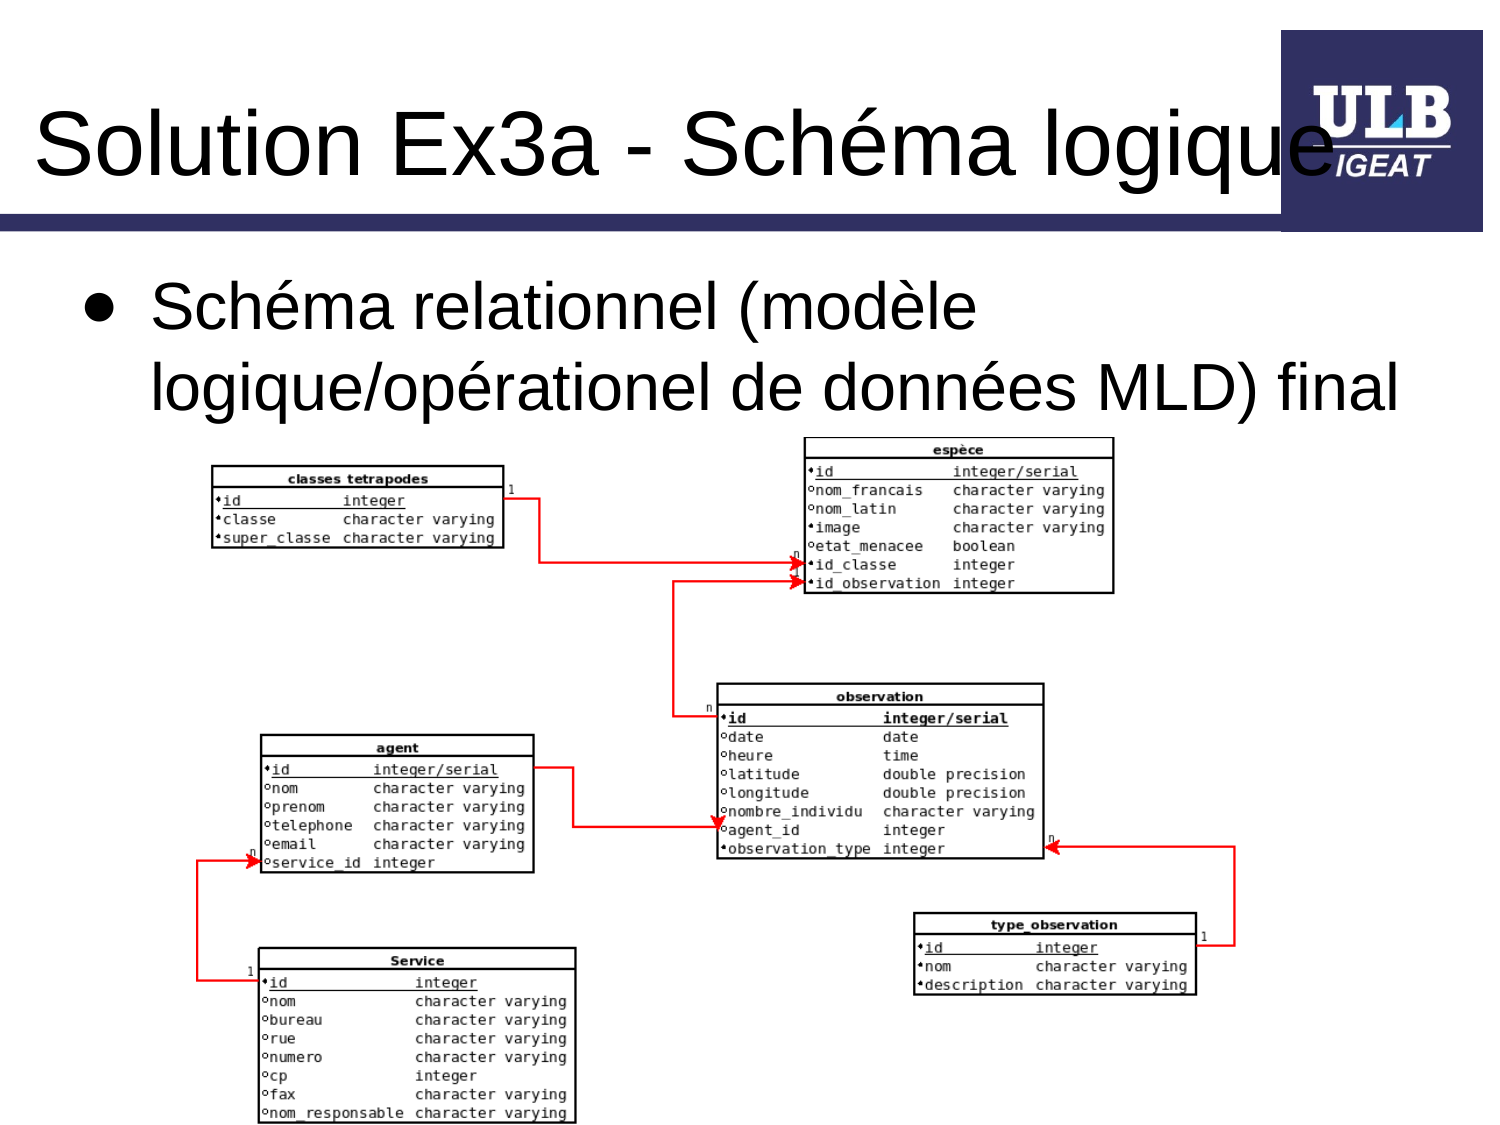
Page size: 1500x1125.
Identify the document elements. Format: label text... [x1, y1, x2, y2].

title Solution Ex3a - Schéma logique [33, 44, 1425, 233]
list Schéma relationnel (modèle logique/opérationel de données MLD) final [75, 263, 1425, 916]
picture [196, 437, 1238, 1125]
picture [1281, 30, 1483, 232]
